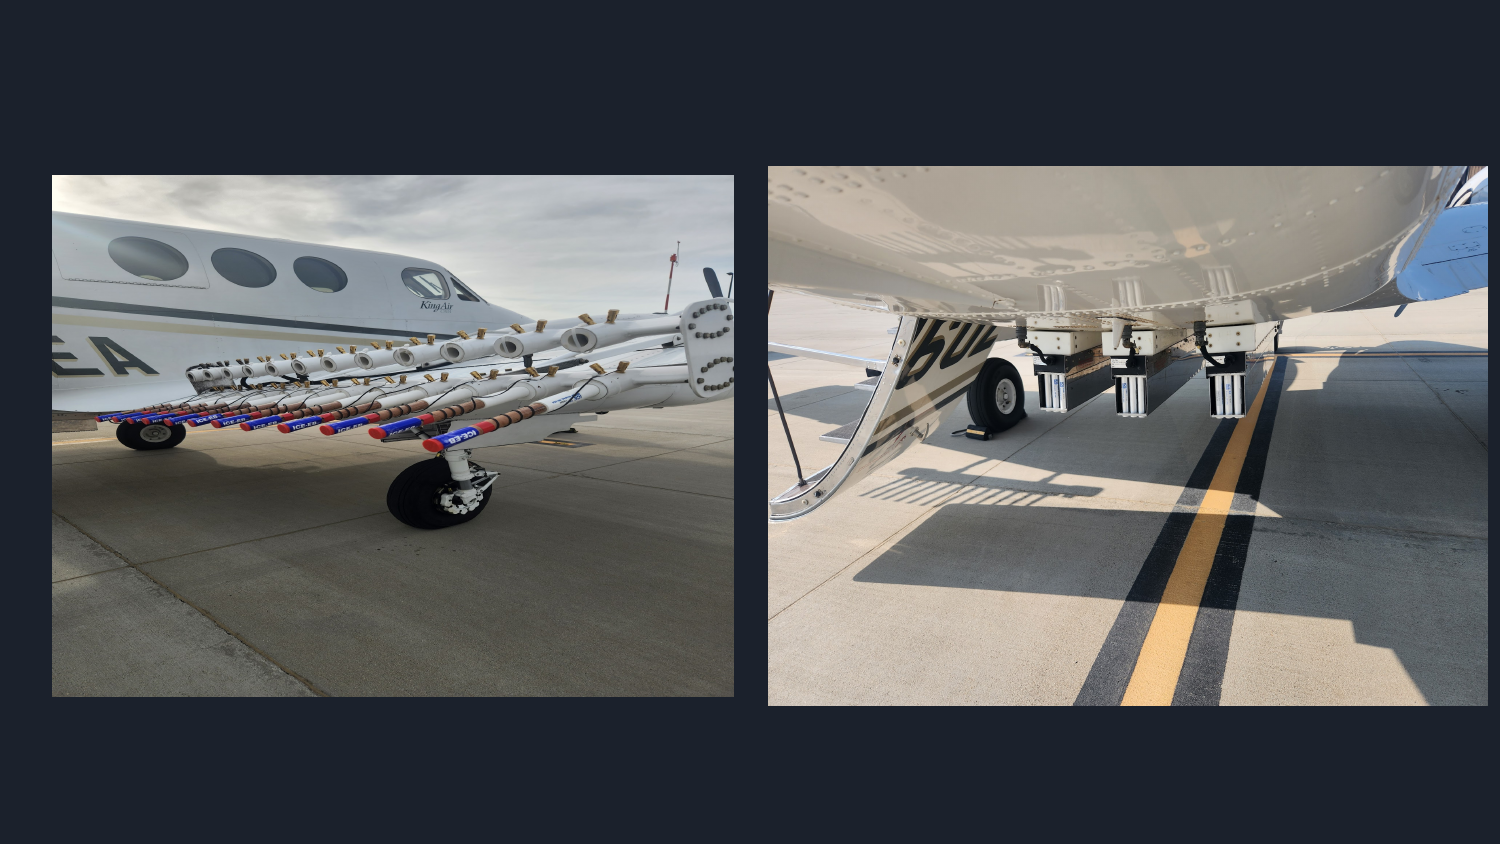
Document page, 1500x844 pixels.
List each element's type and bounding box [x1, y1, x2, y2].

picture [768, 166, 1488, 706]
picture [52, 175, 734, 697]
